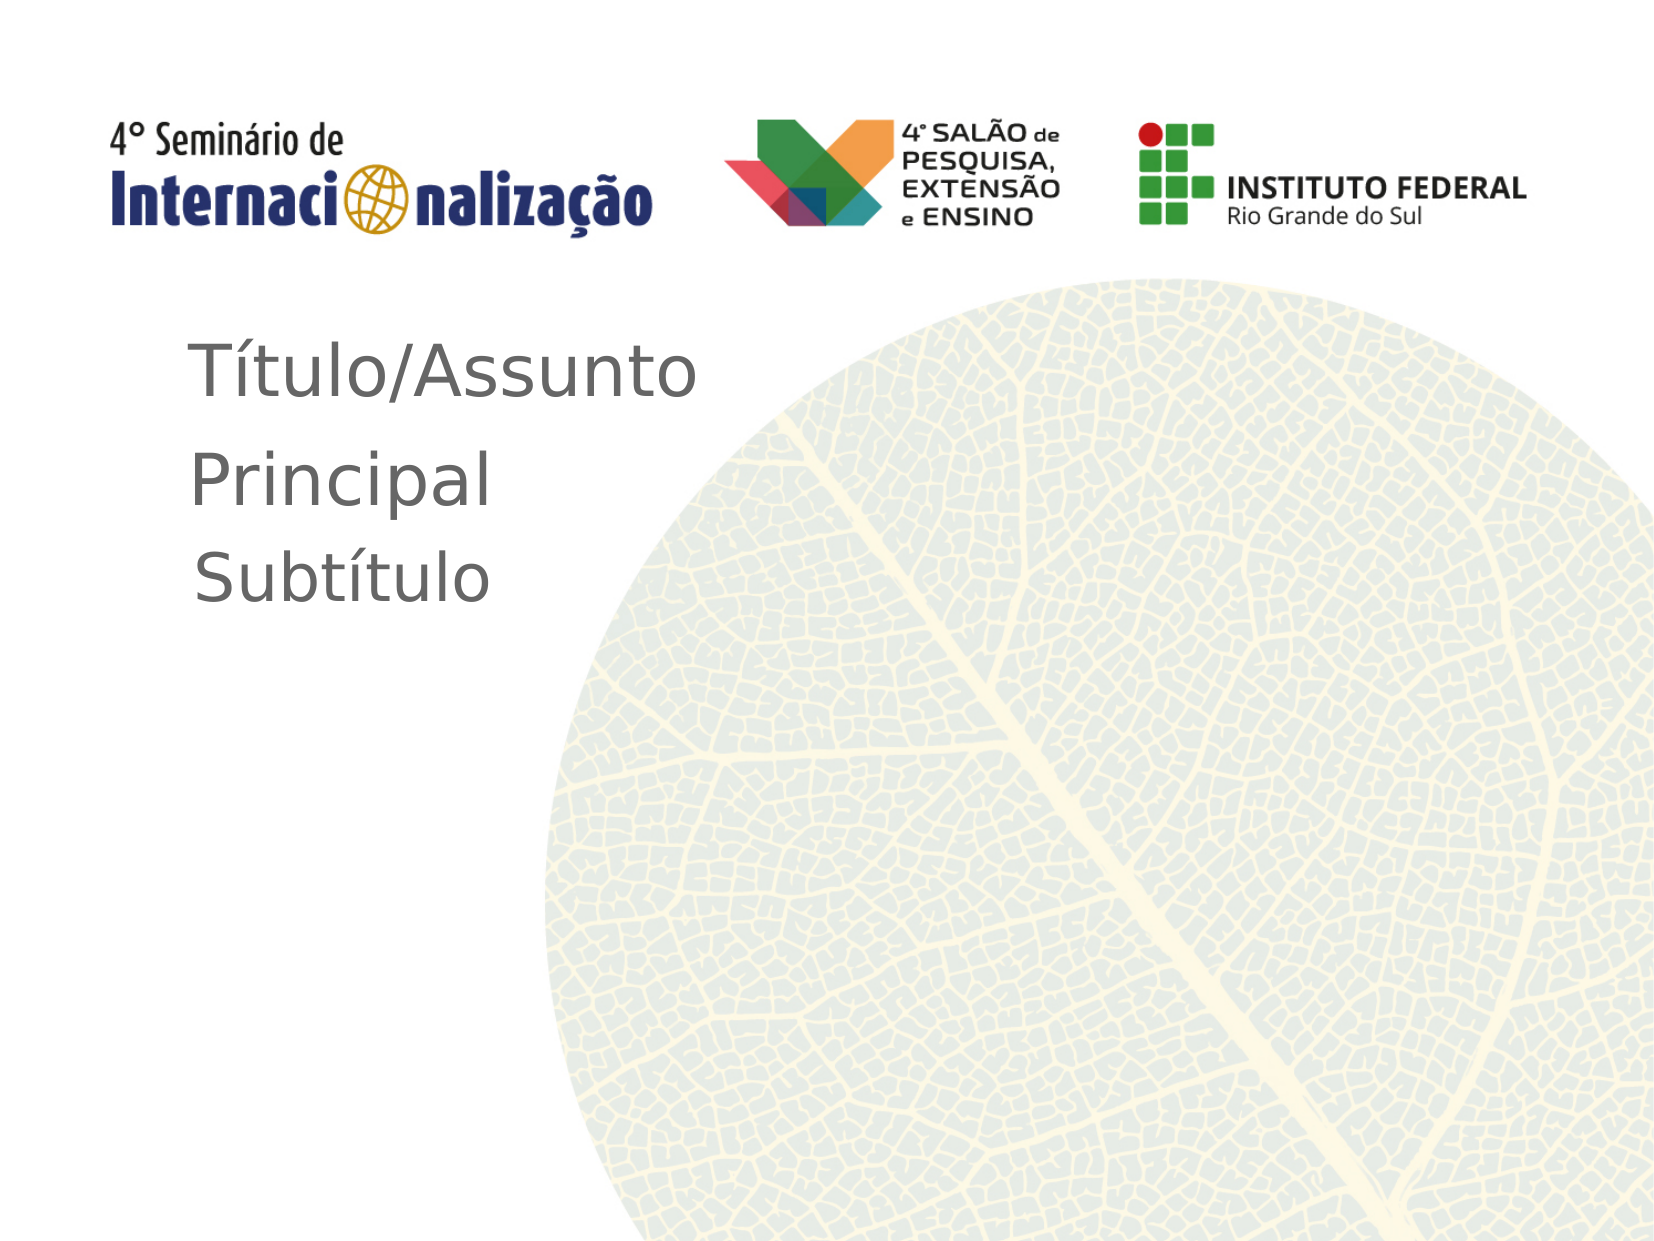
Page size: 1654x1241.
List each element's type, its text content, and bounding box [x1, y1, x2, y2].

list Título/Assunto Principal [188, 330, 1111, 525]
list Subtítulo [193, 538, 615, 733]
picture [0, 2, 1654, 1241]
